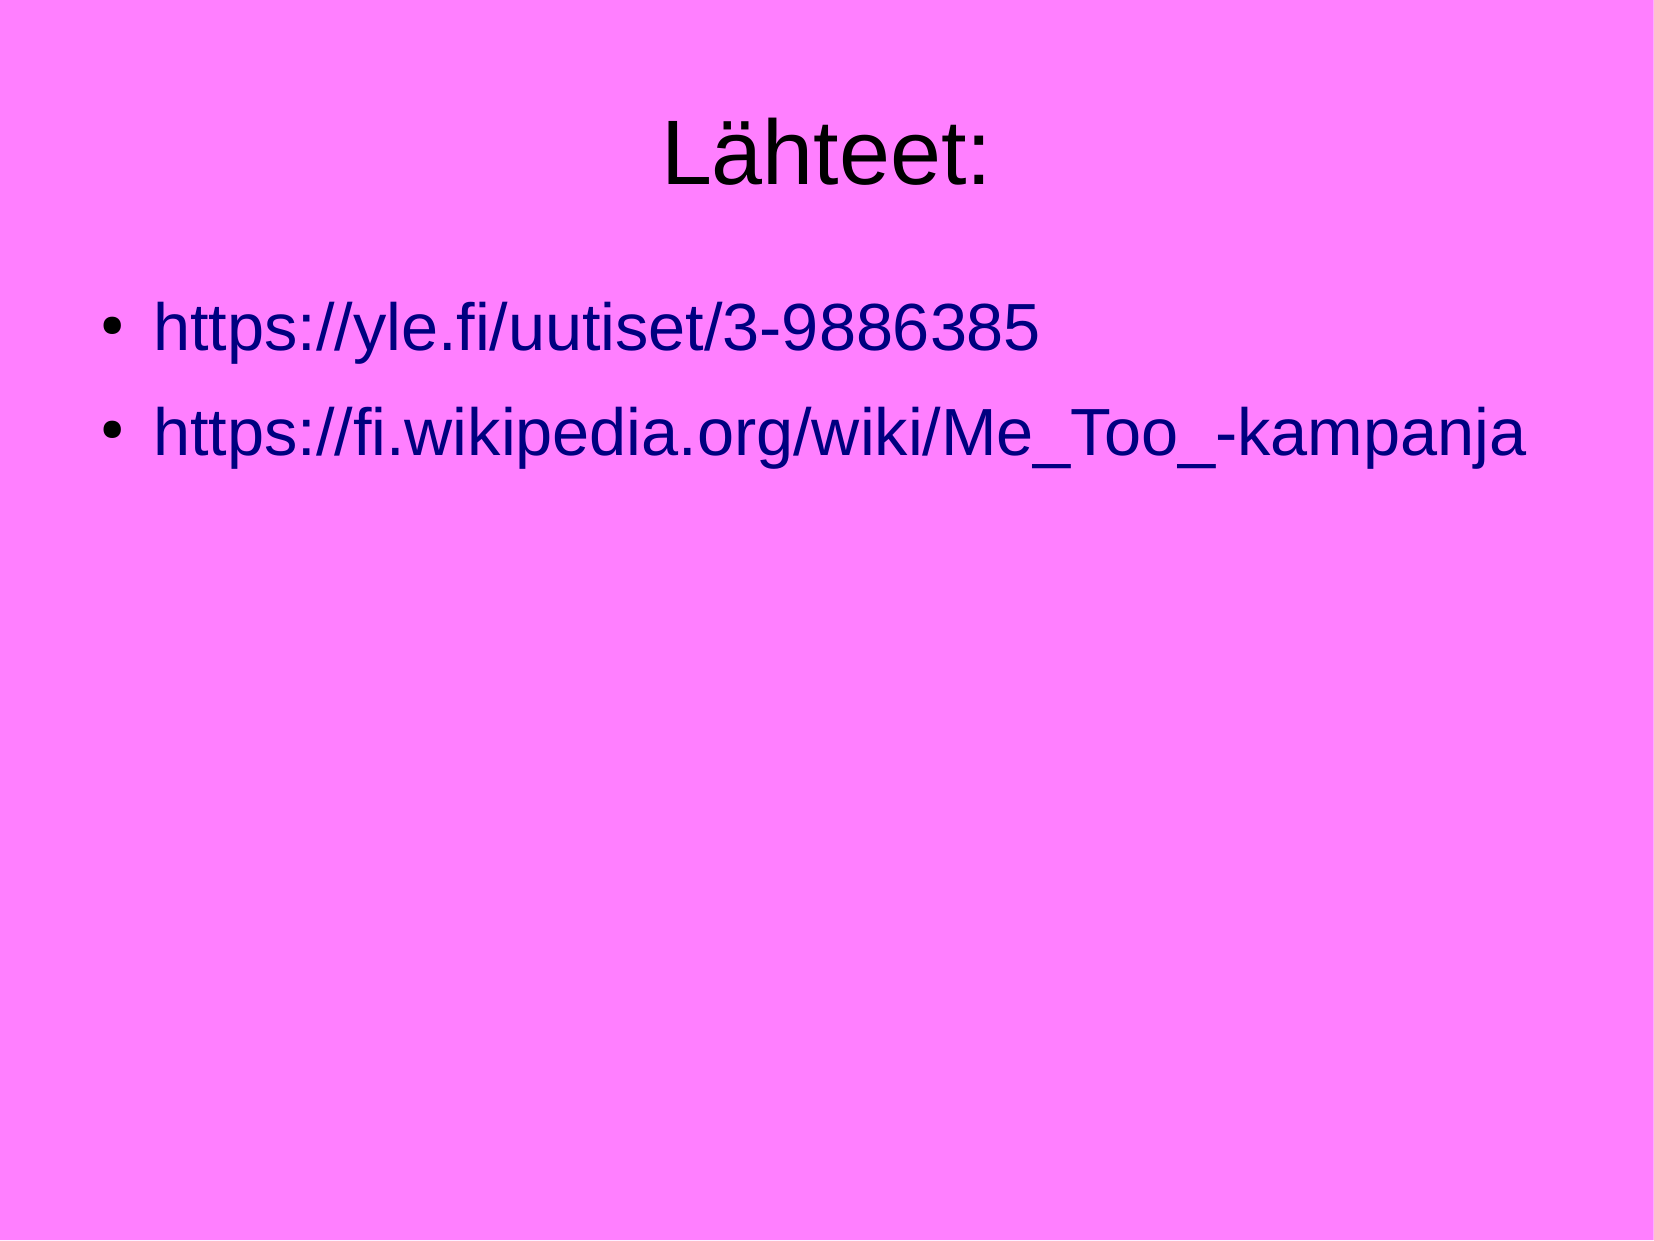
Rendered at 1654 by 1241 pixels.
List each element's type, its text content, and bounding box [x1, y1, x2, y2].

list https://yle.fi/uutiset/3-9886385 https://fi.wikipedia.org/wiki/Me_Too_-kampanja [82, 290, 1571, 1010]
title Lähteet: [82, 49, 1571, 257]
